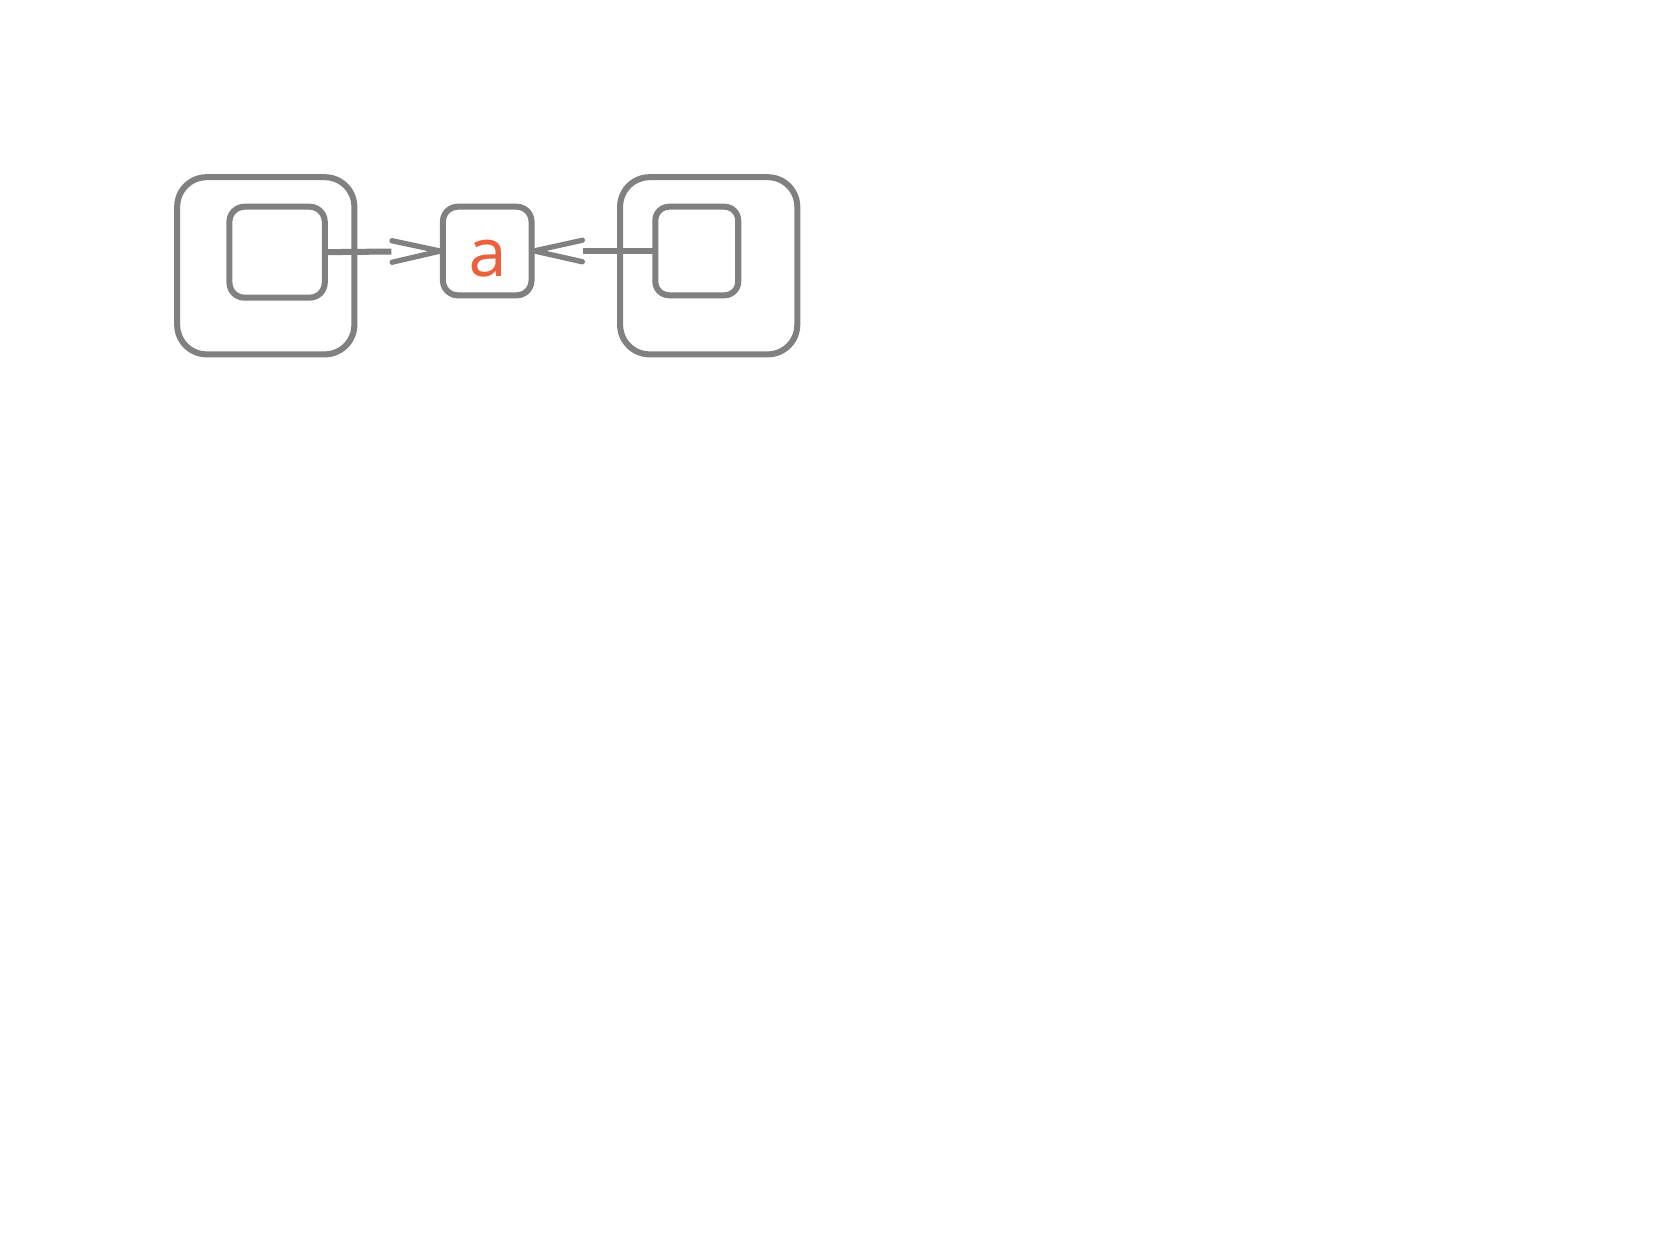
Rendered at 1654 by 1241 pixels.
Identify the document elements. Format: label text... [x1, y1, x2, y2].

text_box a [442, 206, 532, 296]
